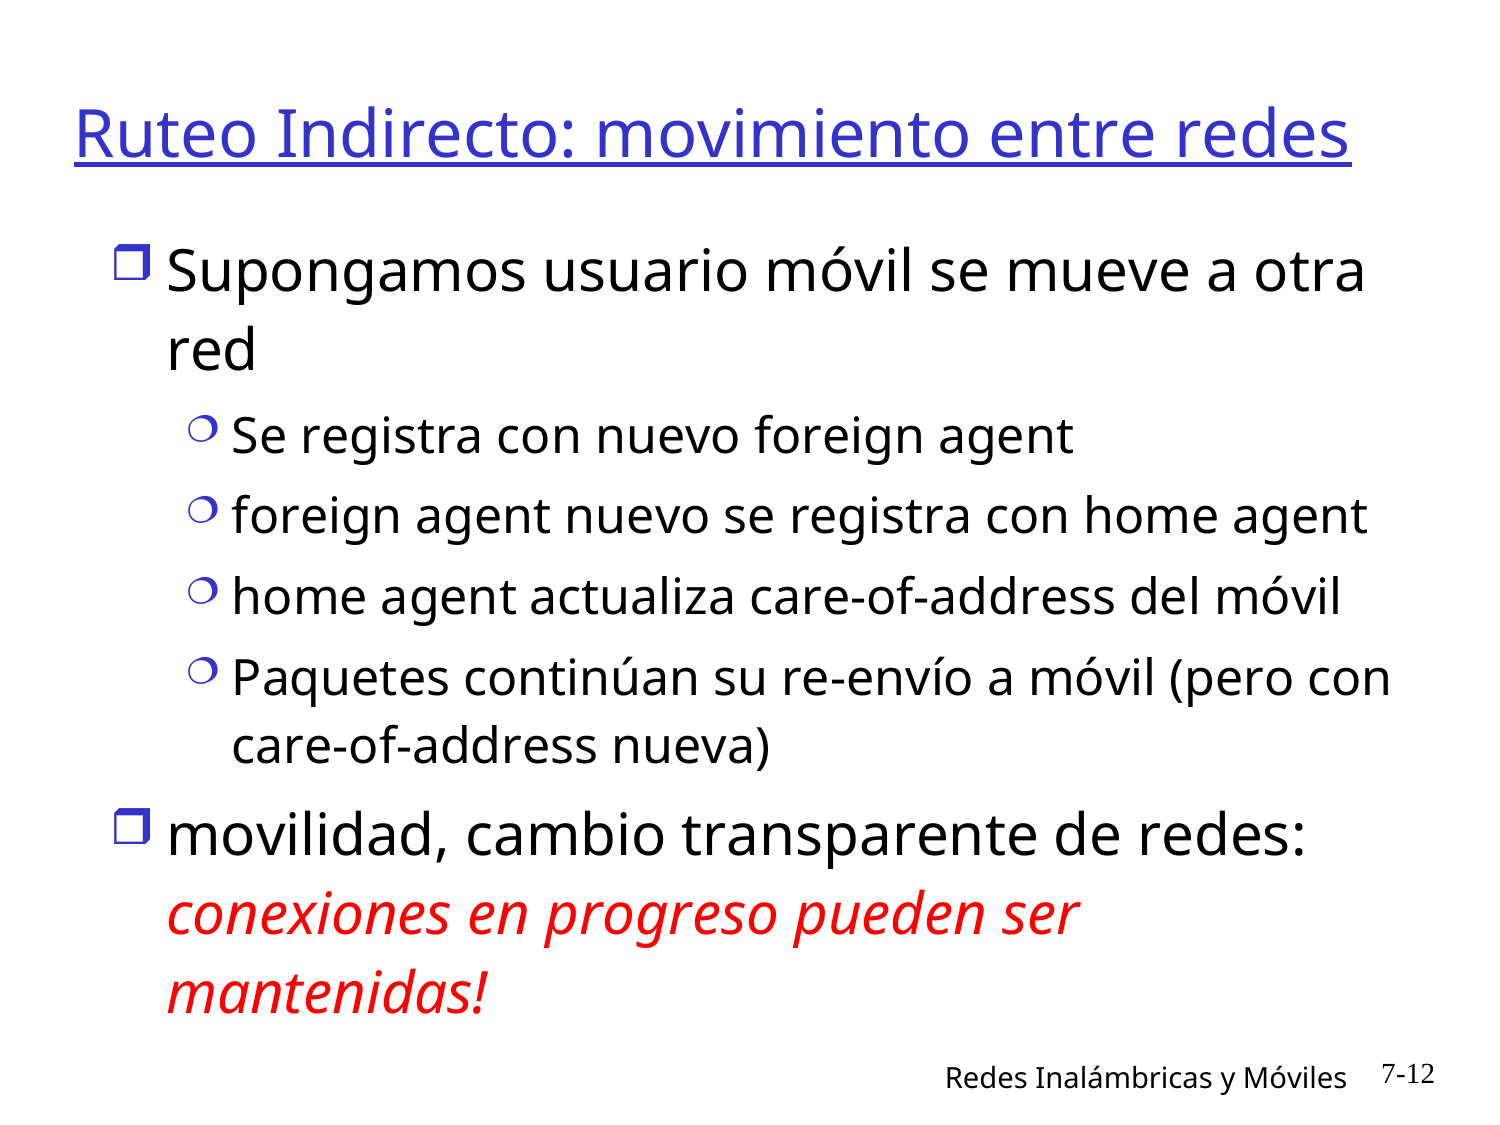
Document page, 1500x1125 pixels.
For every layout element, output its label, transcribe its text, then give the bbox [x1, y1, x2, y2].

list Supongamos usuario móvil se mueve a otra red Se registra con nuevo foreign agent foreign agent nuevo se registra con home agent home agent actualiza care-of-address del móvil Paquetes continúan su re-envío a móvil (pero con care-of-address nueva) movilidad, cambio transparente de redes: conexiones en progreso pueden ser mantenidas! [95, 221, 1423, 1051]
title Ruteo Indirecto: movimiento entre redes [59, 37, 1464, 225]
